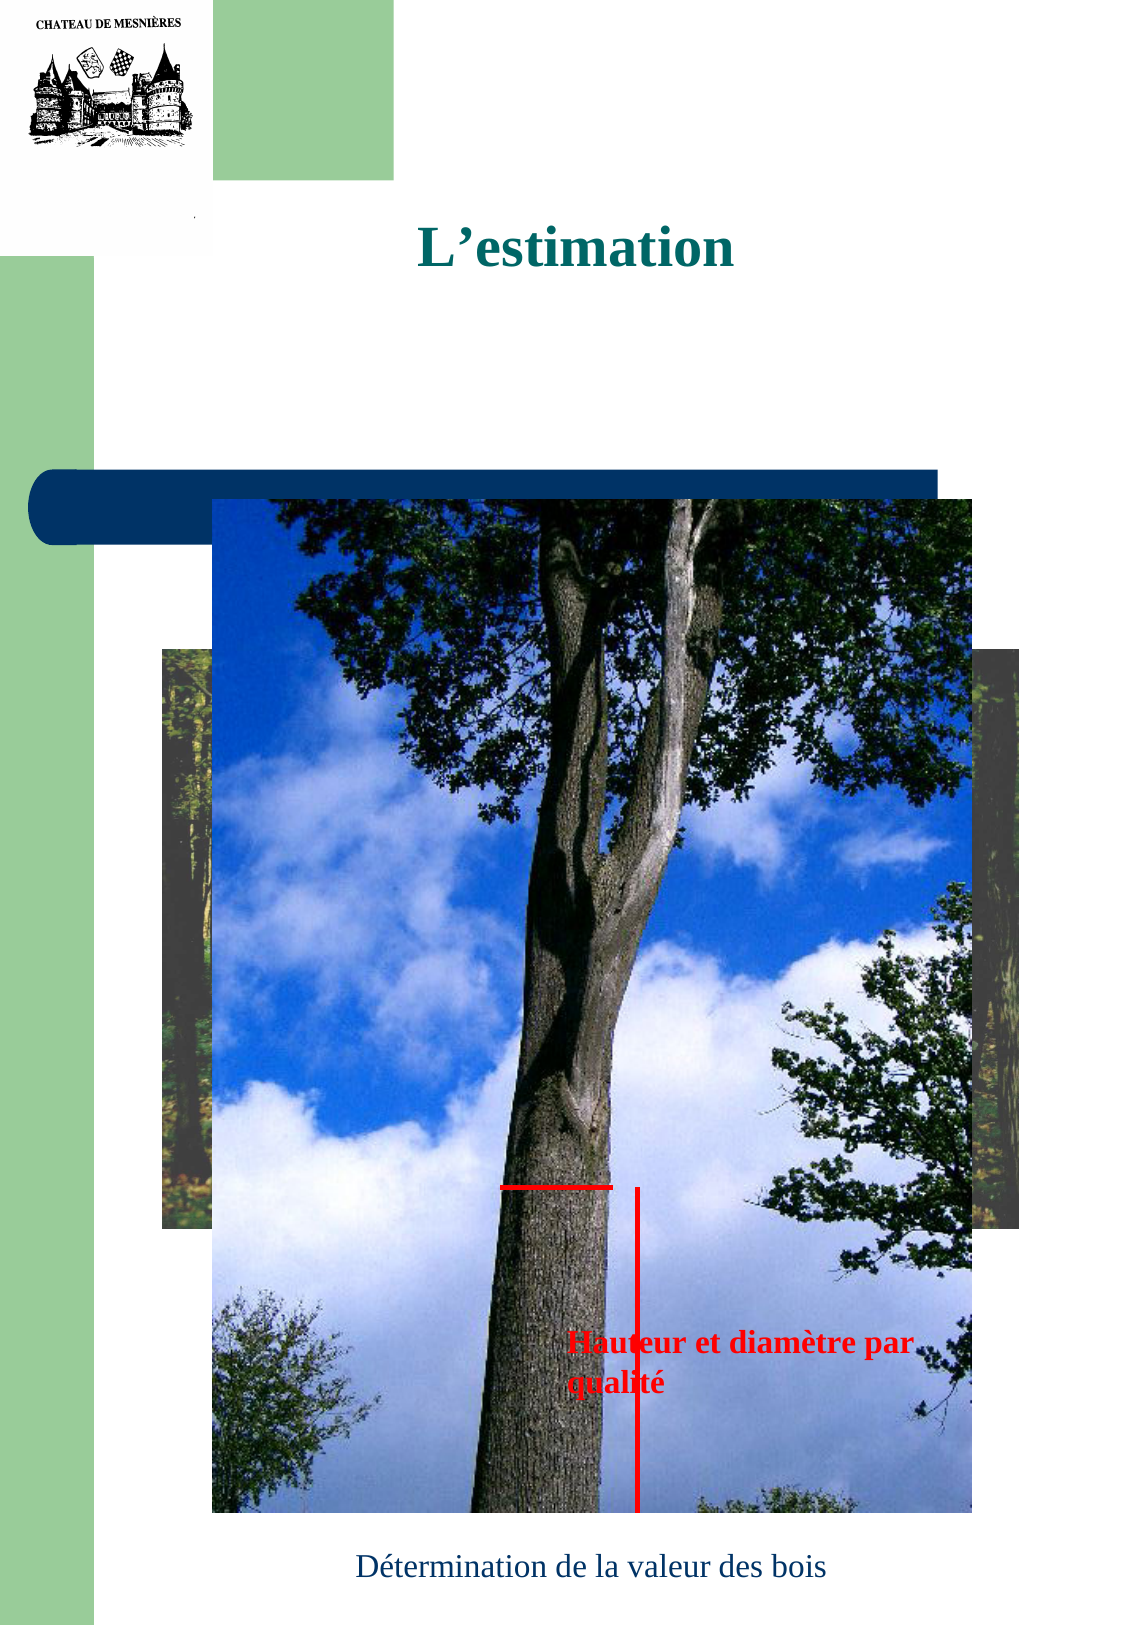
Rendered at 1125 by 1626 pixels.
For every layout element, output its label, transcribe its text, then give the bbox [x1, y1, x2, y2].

picture [162, 499, 1019, 1513]
text_box Hauteur et diamètre par qualité [552, 1312, 1036, 1408]
picture [0, 0, 213, 257]
text_box L’estimation [402, 199, 765, 356]
picture [640, 1408, 972, 1513]
text_box Détermination de la valeur des bois [340, 1536, 851, 1592]
title [212, 108, 1072, 447]
